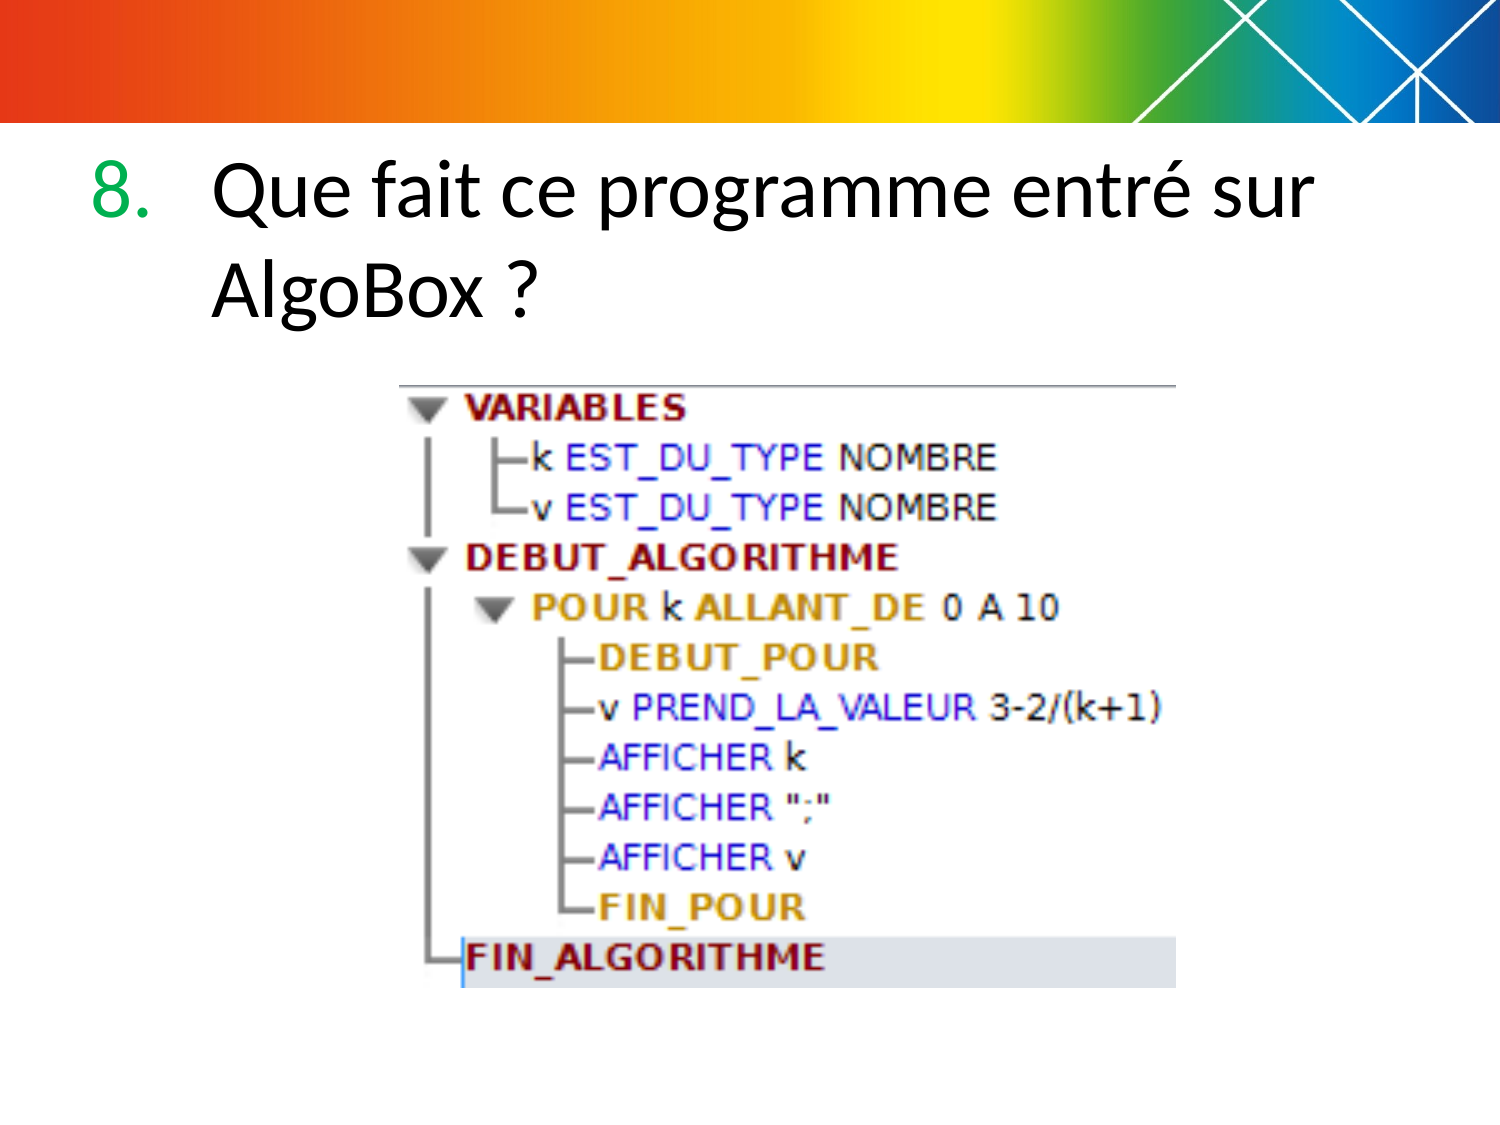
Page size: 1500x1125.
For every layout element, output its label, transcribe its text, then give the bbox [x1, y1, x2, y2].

picture [0, 0, 1358, 123]
title Que fait ce programme entré sur AlgoBox ? [75, 164, 1425, 305]
picture [399, 385, 1176, 988]
picture [1340, 0, 1500, 123]
